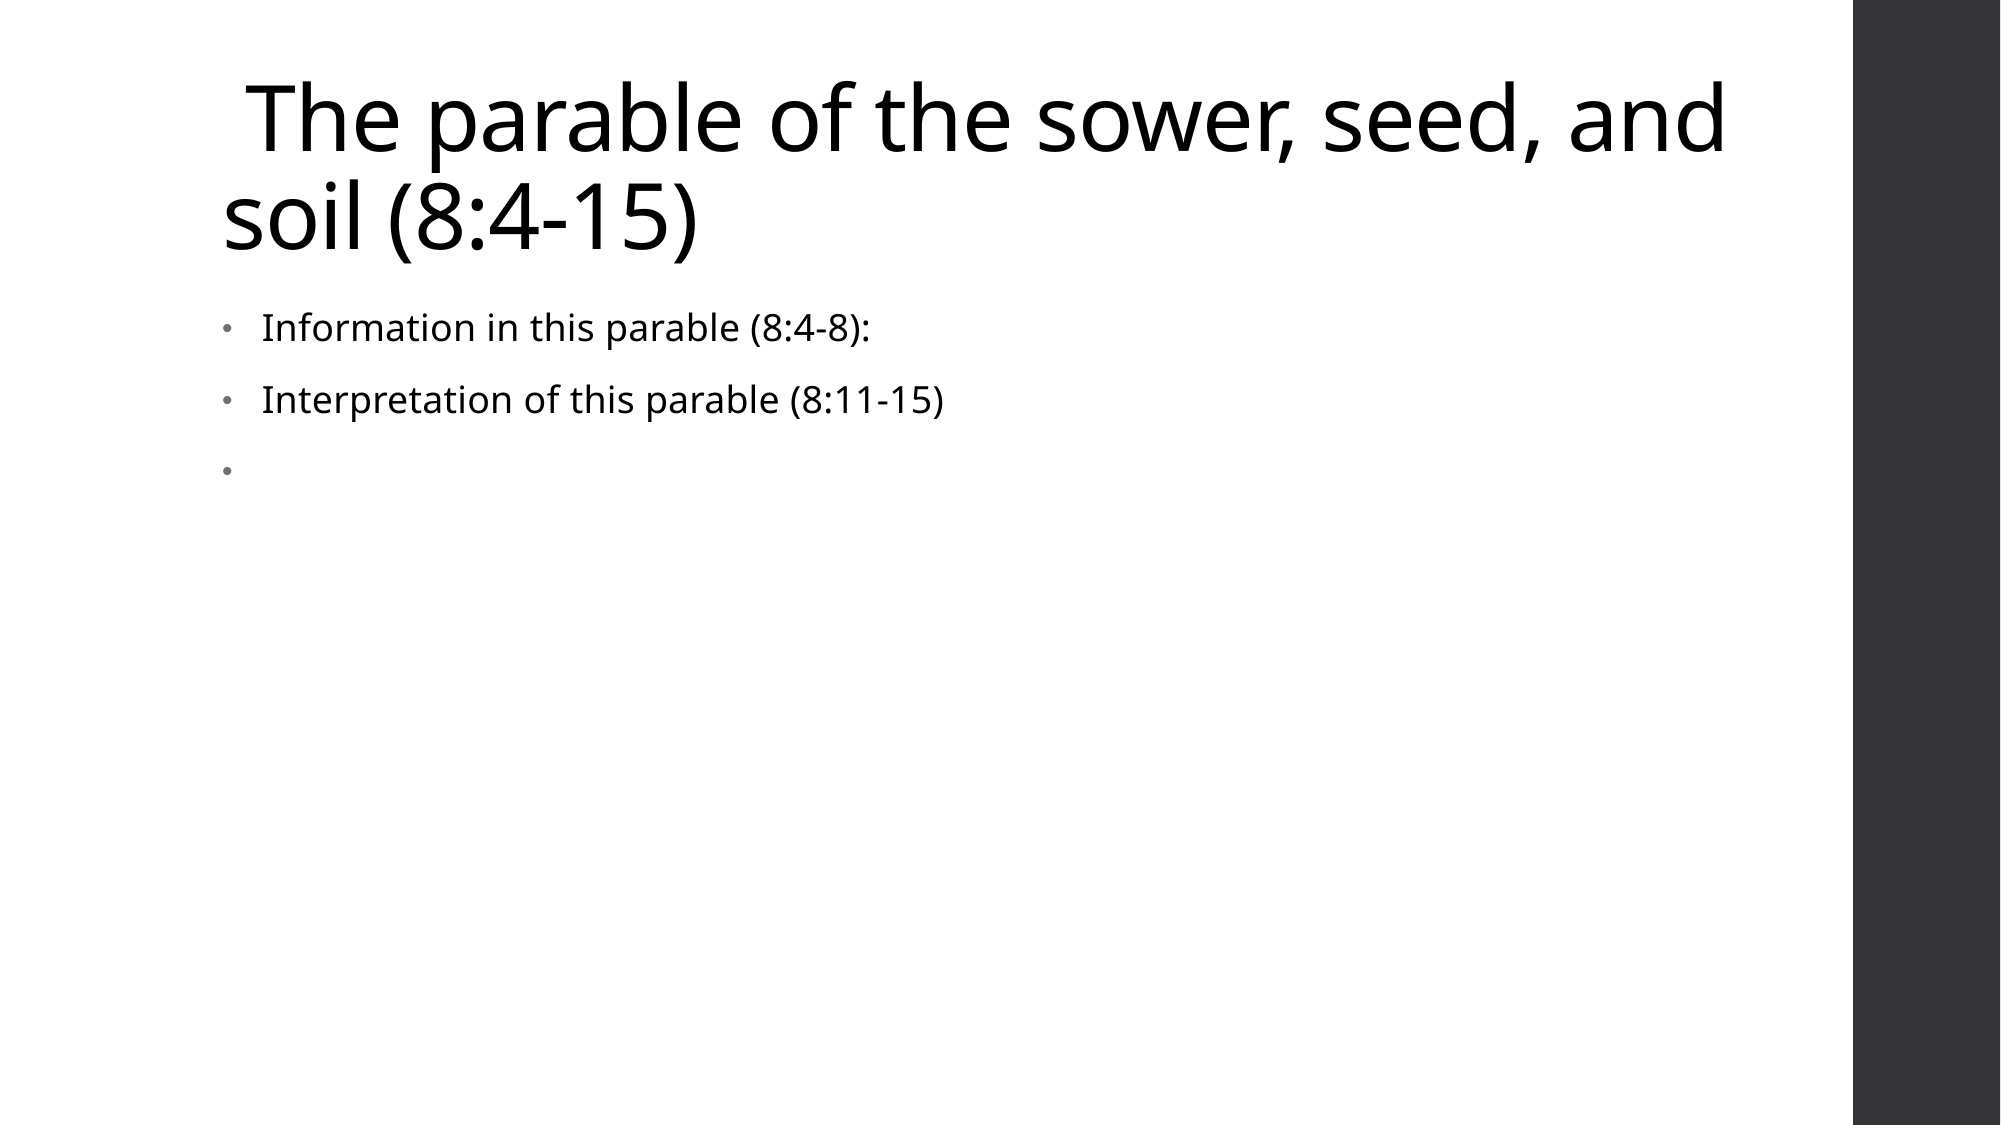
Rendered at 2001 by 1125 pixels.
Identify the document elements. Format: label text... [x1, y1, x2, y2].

list Information in this parable (8:4-8): Interpretation of this parable (8:11-15) [206, 299, 1617, 1014]
title The parable of the sower, seed, and soil (8:4-15) [206, 60, 1797, 278]
